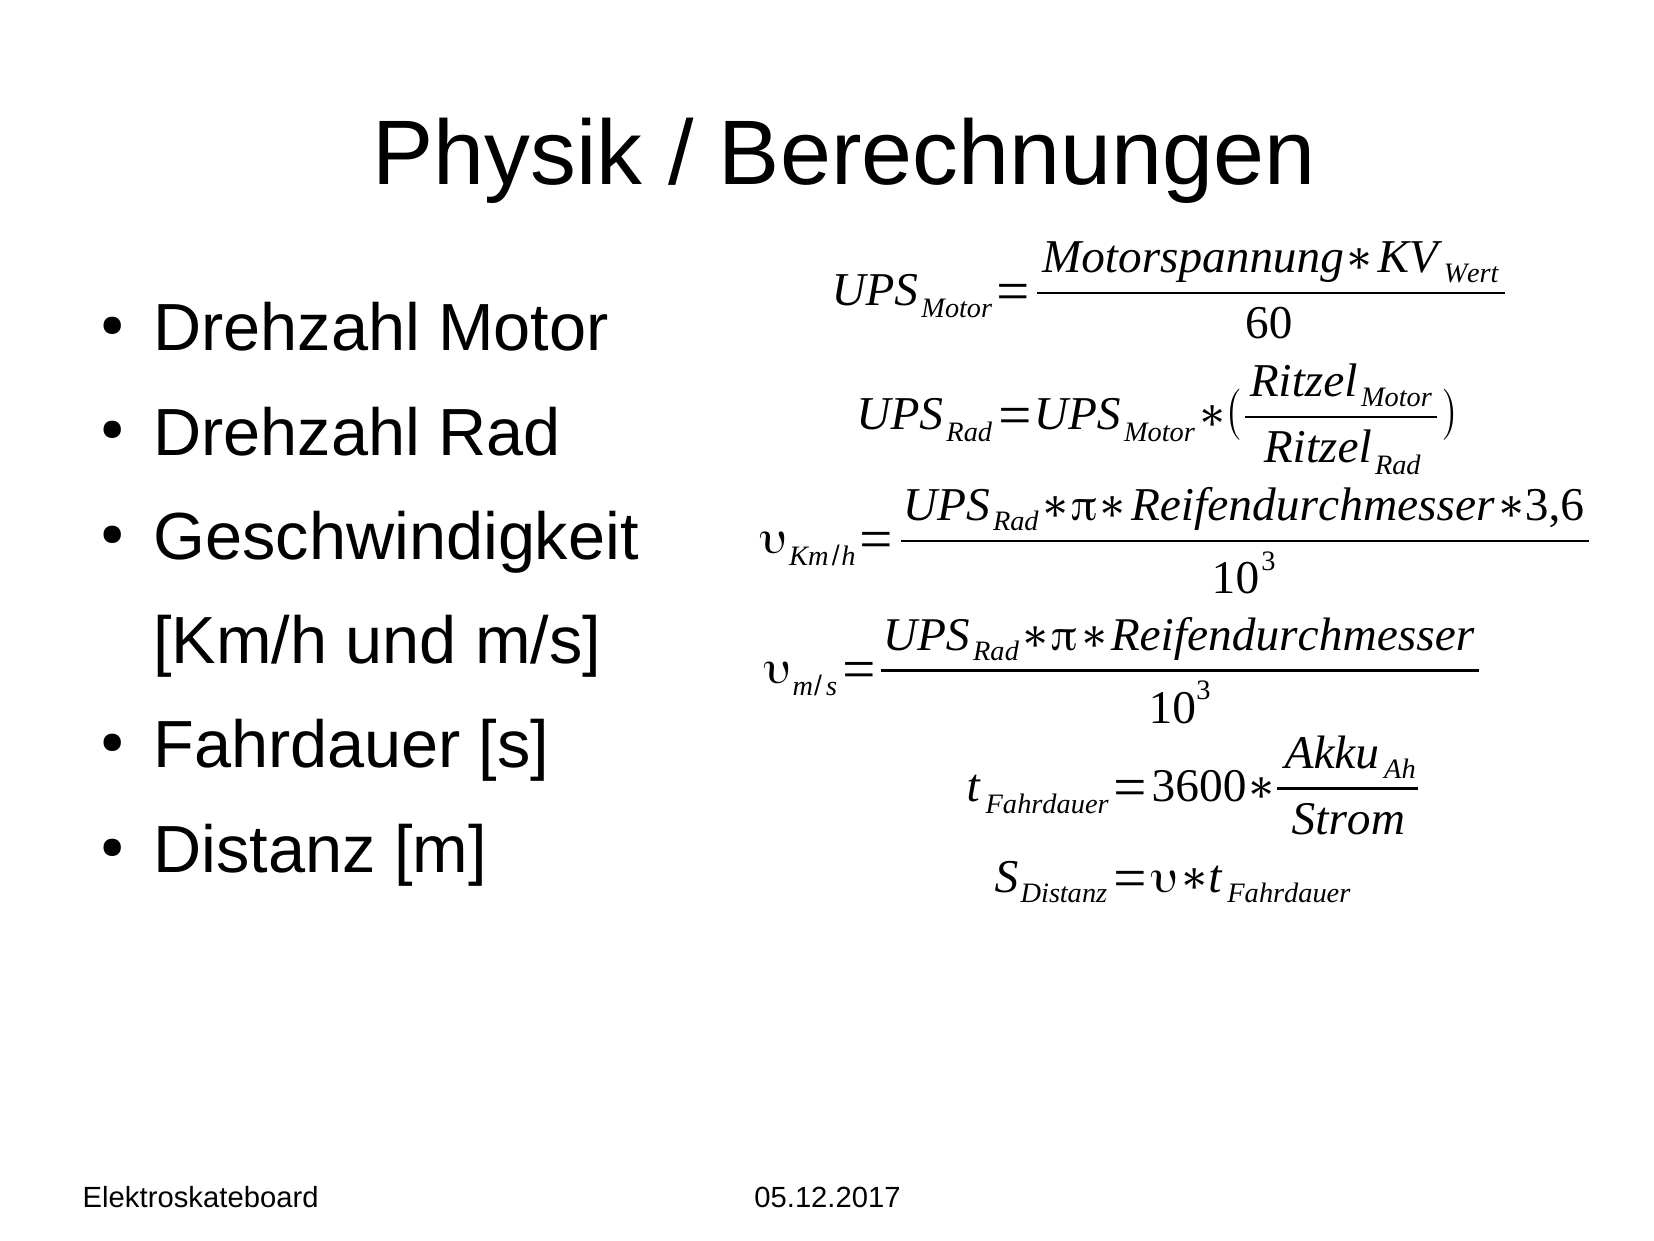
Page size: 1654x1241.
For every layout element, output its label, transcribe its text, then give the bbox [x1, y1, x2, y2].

chart [746, 354, 1602, 604]
chart [819, 190, 1518, 349]
chart [980, 850, 1364, 910]
chart [750, 608, 1494, 845]
title Physik / Berechnungen [82, 49, 1571, 257]
list Drehzahl Motor Drehzahl Rad Geschwindigkeit [Km/h und m/s] Fahrdauer [s] Distanz [m] [82, 290, 1571, 1010]
